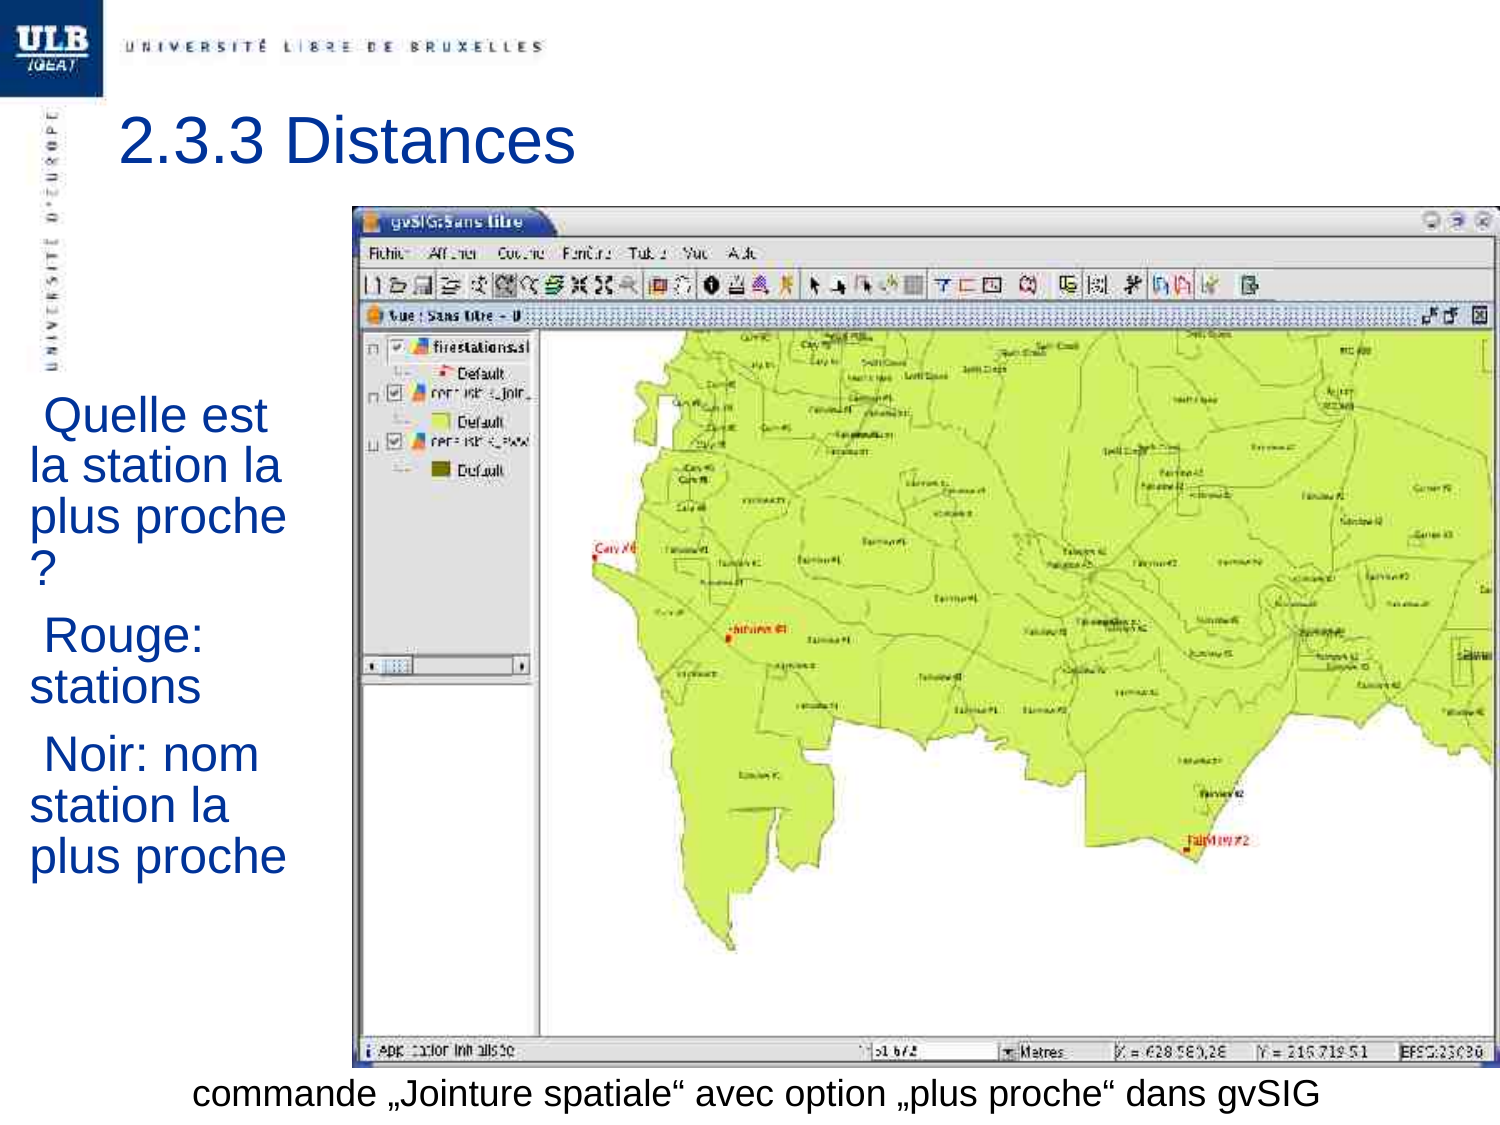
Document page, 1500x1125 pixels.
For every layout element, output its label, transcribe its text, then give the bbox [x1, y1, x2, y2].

text_box commande „Jointure spatiale“ avec option „plus proche“ dans gvSIG [177, 1066, 1499, 1125]
text_box Quelle est la station la plus proche ? Rouge: stations Noir: nom station la plus proche [29, 383, 296, 1071]
picture [0, 0, 1500, 1125]
text_box 2.3.3 Distances [118, 28, 1426, 249]
